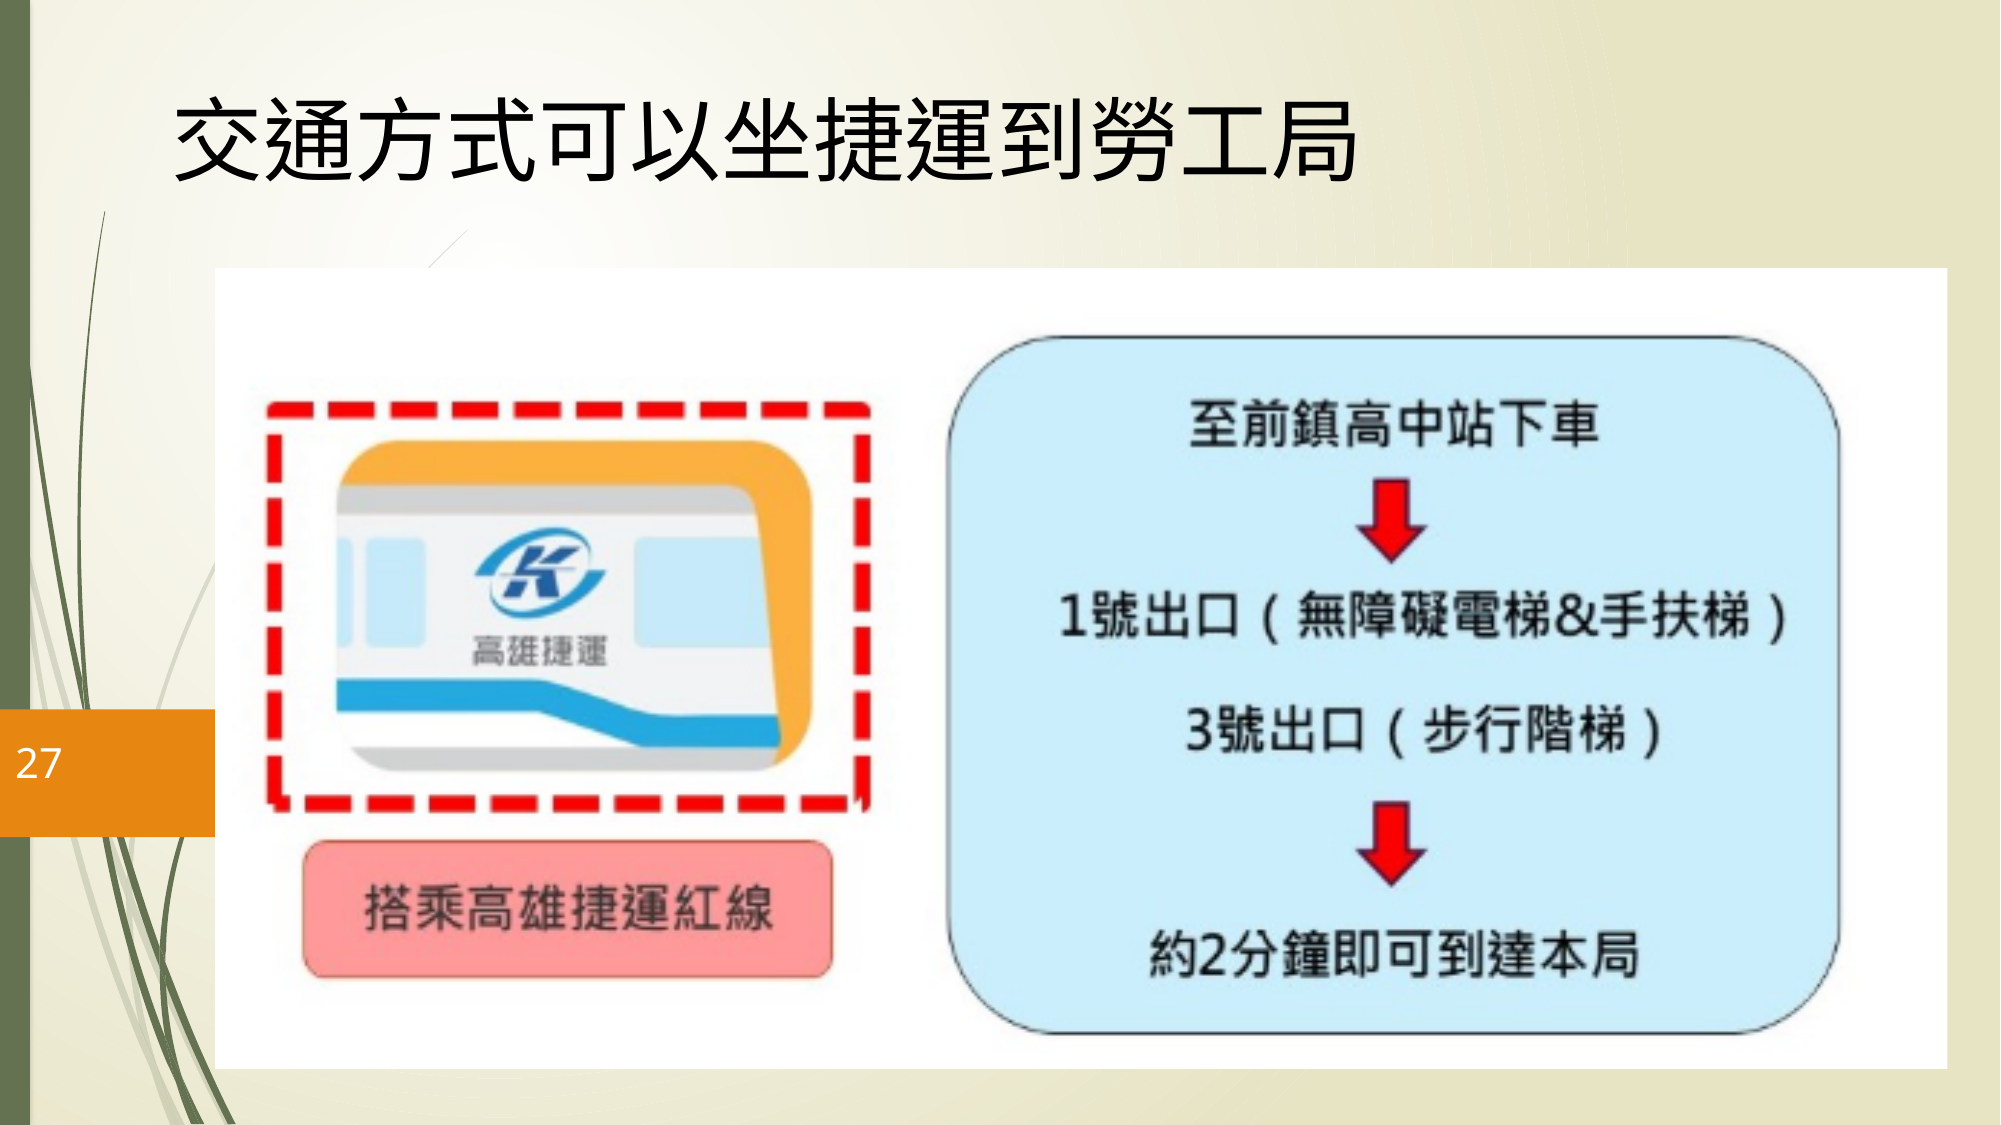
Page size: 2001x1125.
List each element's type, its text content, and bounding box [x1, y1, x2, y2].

text_box 交通方式可以坐捷運到勞工局 [156, 75, 1380, 200]
picture [78, 268, 1948, 1125]
slide_number <編號> [0, 735, 79, 796]
